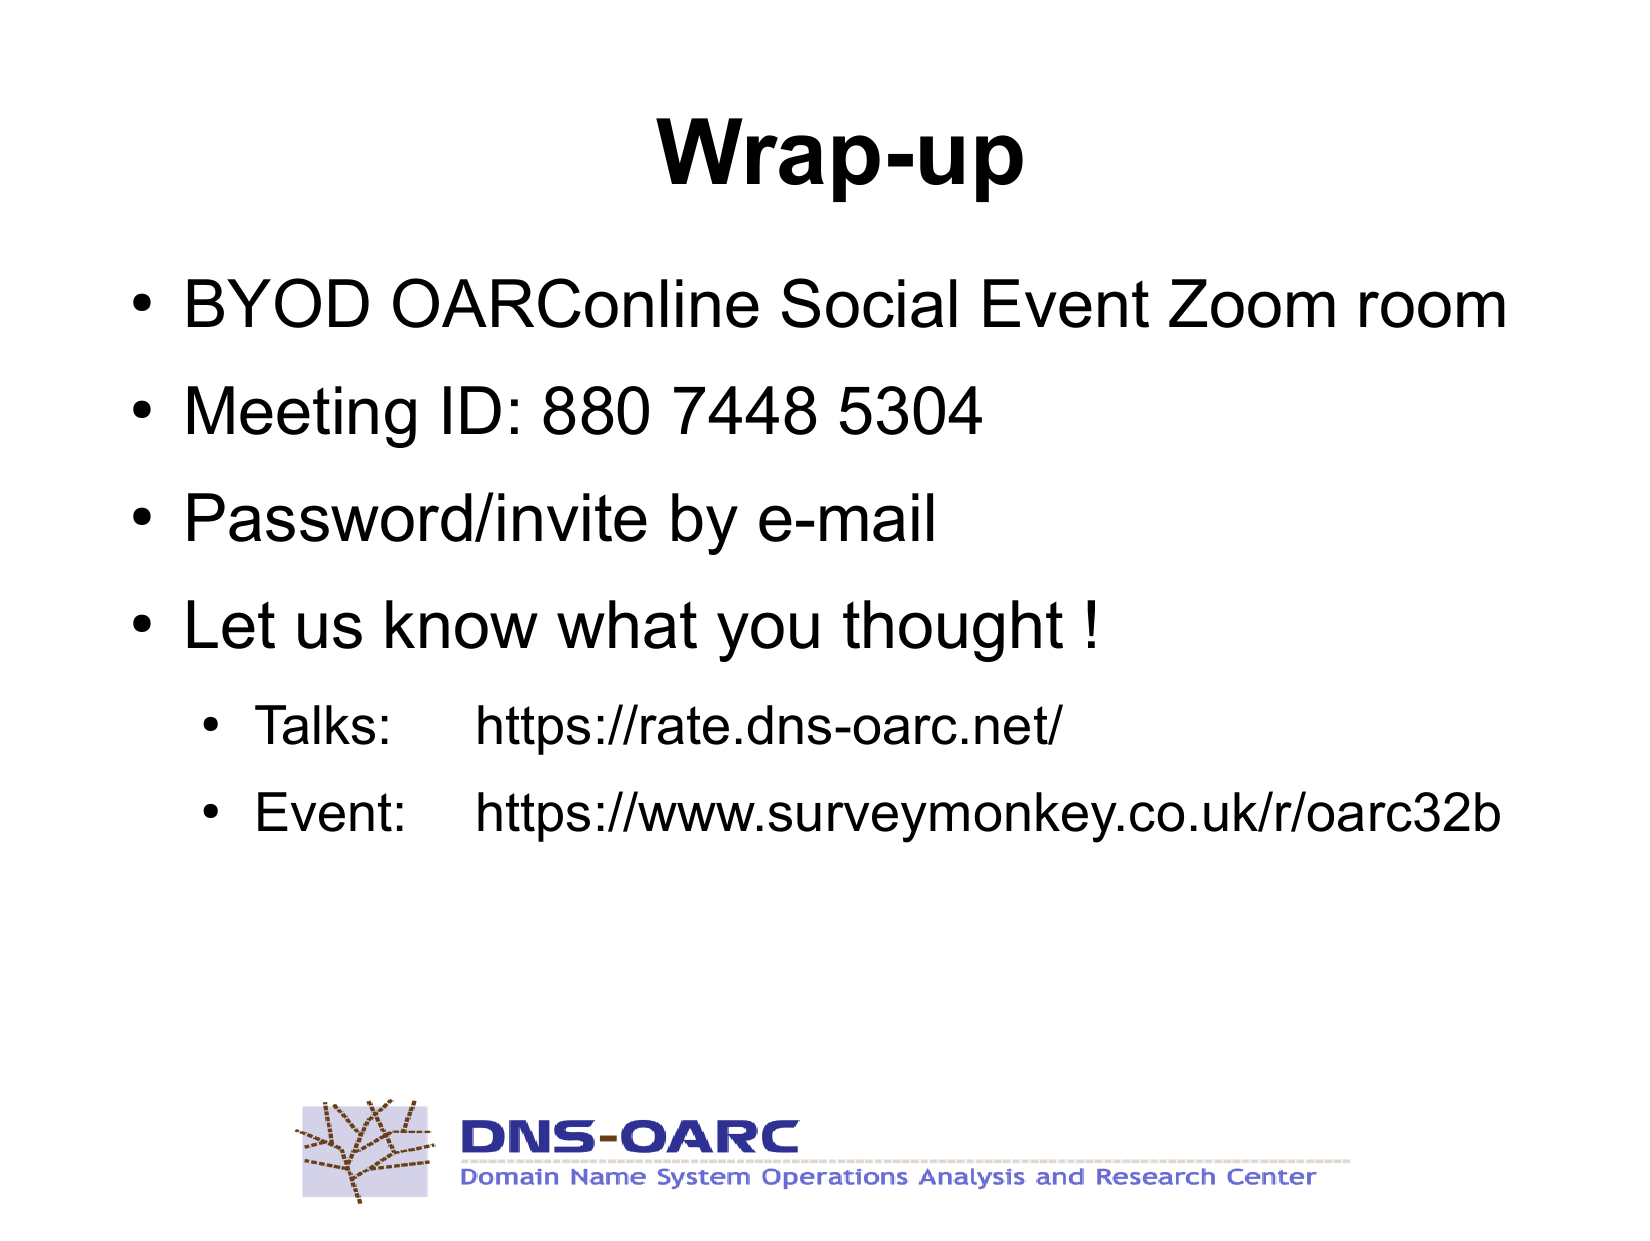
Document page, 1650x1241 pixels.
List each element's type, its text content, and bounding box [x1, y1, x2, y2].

list BYOD OARConline Social Event Zoom room Meeting ID: 880 7448 5304 Password/invite by e-mail Let us know what you thought ! Talks: https://rate.dns-oarc.net/ Event: https://www.surveymonkey.co.uk/r/oarc32b [112, 266, 1576, 1088]
title Wrap-up [82, 49, 1568, 257]
picture [235, 1092, 1385, 1211]
